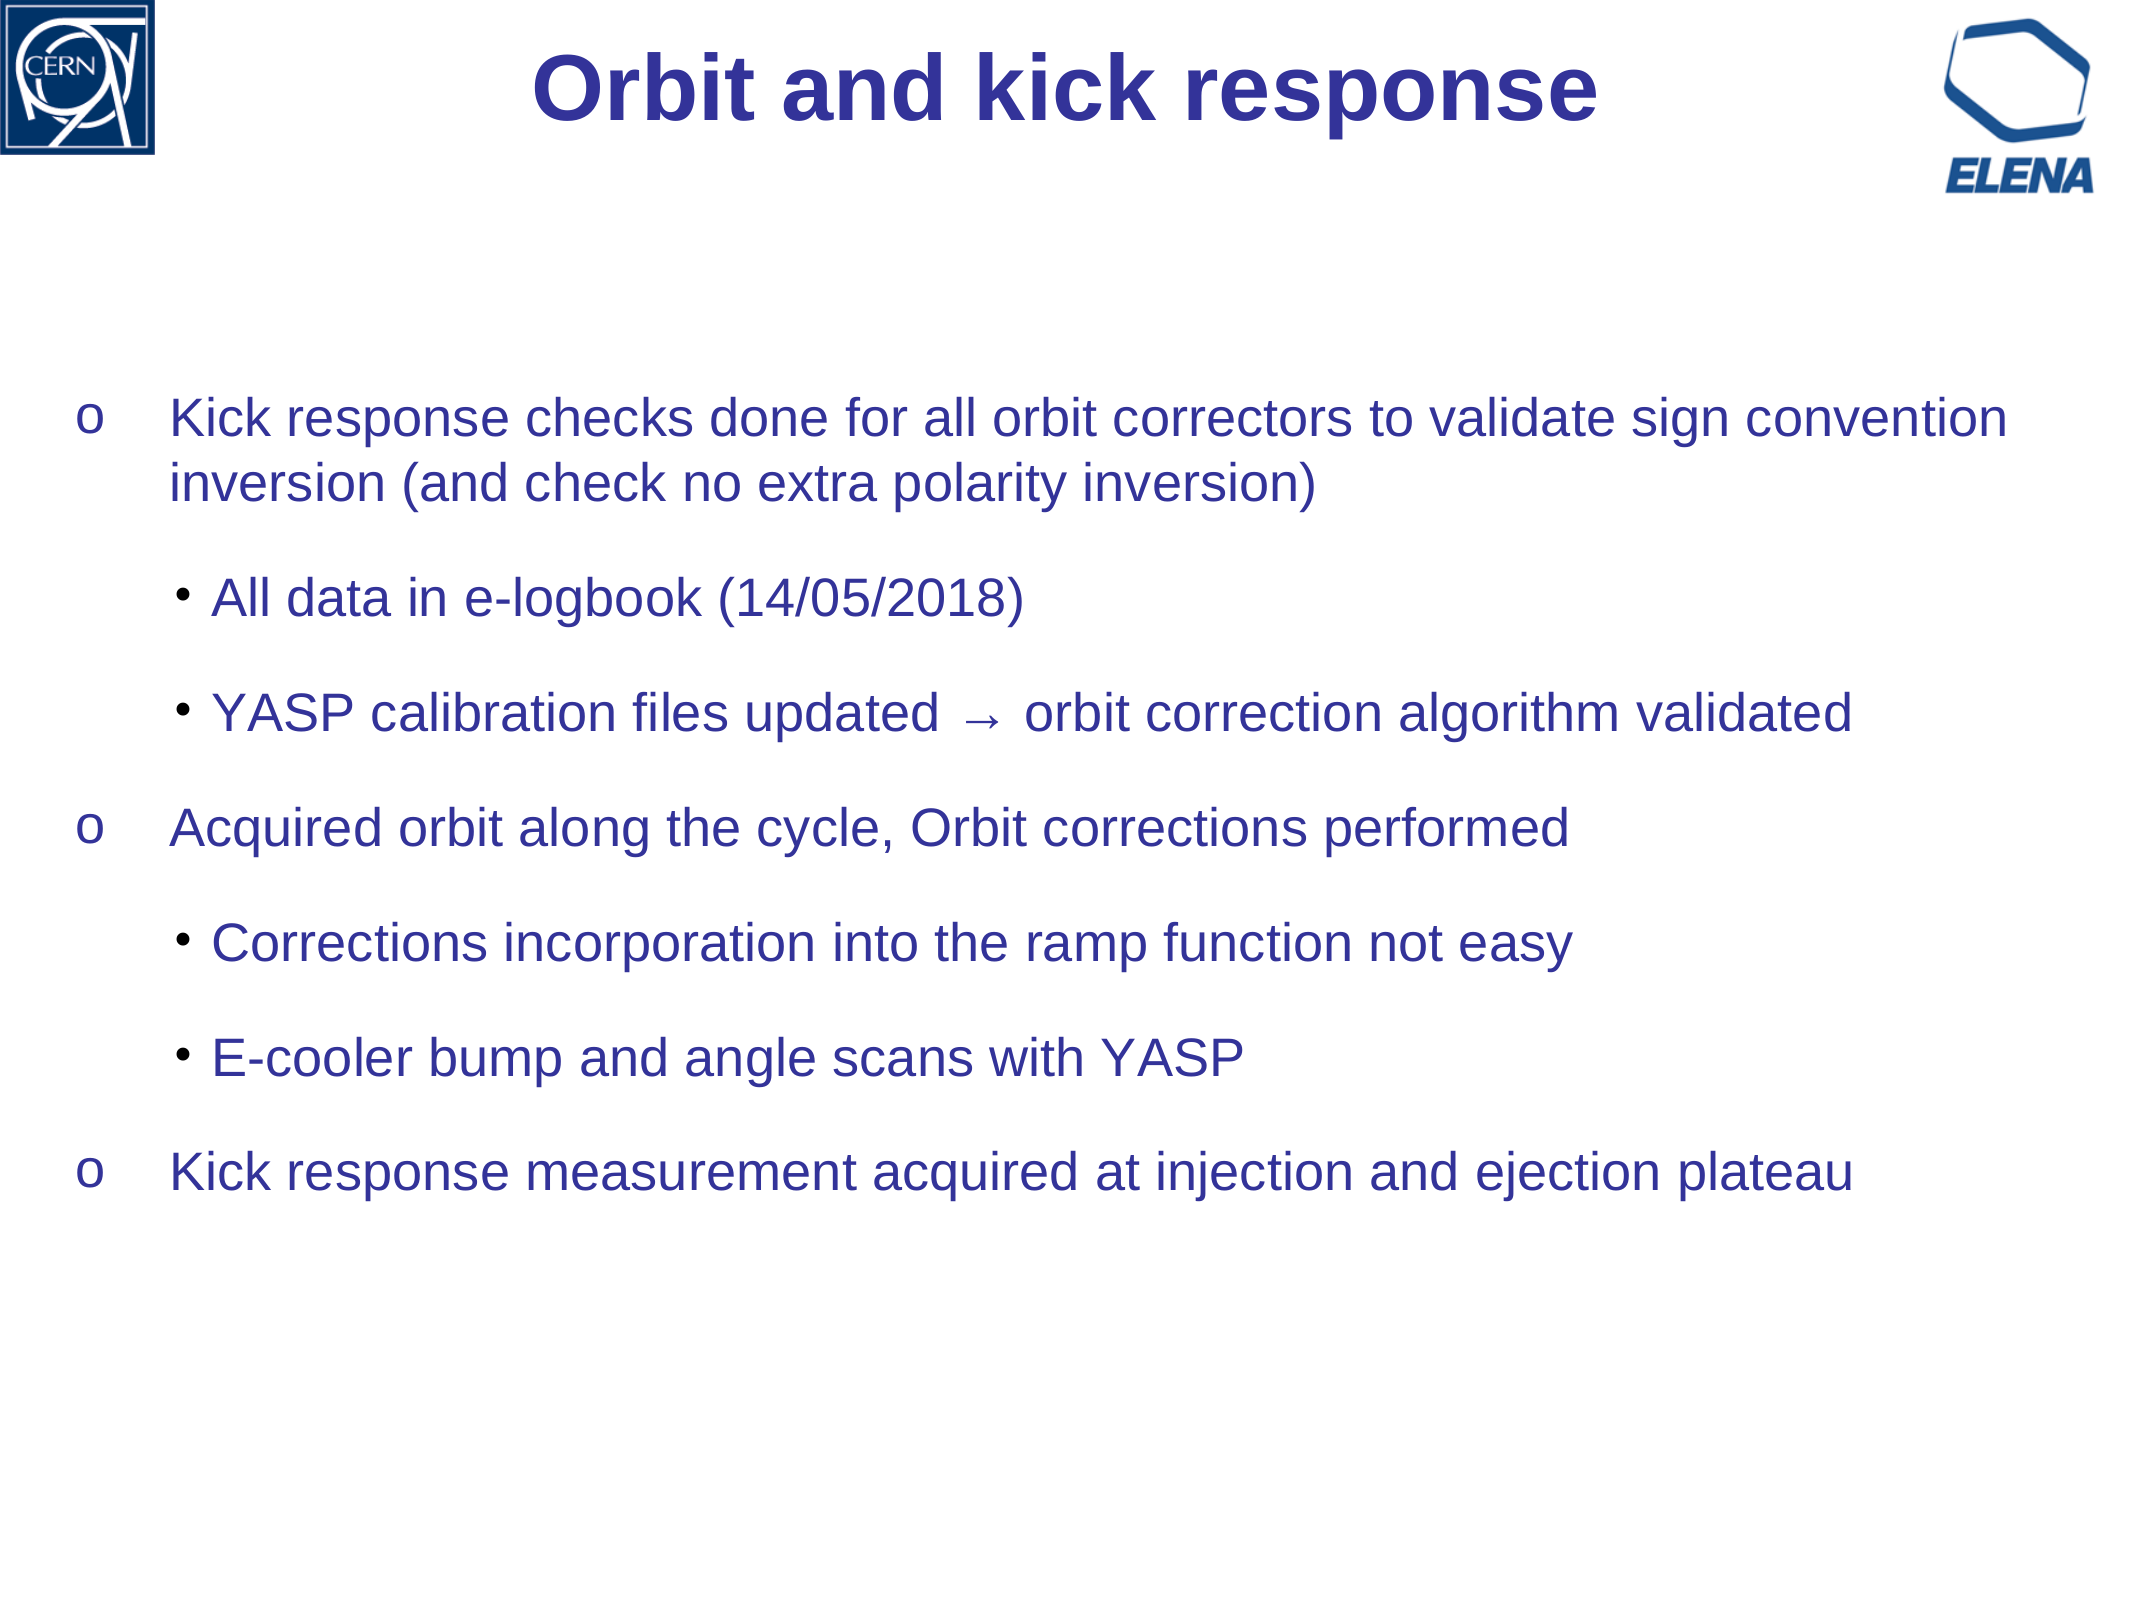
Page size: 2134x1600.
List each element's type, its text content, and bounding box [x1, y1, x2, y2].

picture [0, 0, 155, 155]
text_box Kick response checks done for all orbit correctors to validate sign convention inversion (and check no extra polarity inversion) All data in e-logbook (14/05/2018) YASP calibration files updated → orbit correction algorithm validated Acquired orbit along the cycle, Orbit corrections performed Corrections incorporation into the ramp function not easy E-cooler bump and angle scans with YASP Kick response measurement acquired at injection and ejection plateau [8, 264, 2118, 1553]
title Orbit and kick response [208, 10, 1924, 156]
picture [1924, 10, 2117, 206]
